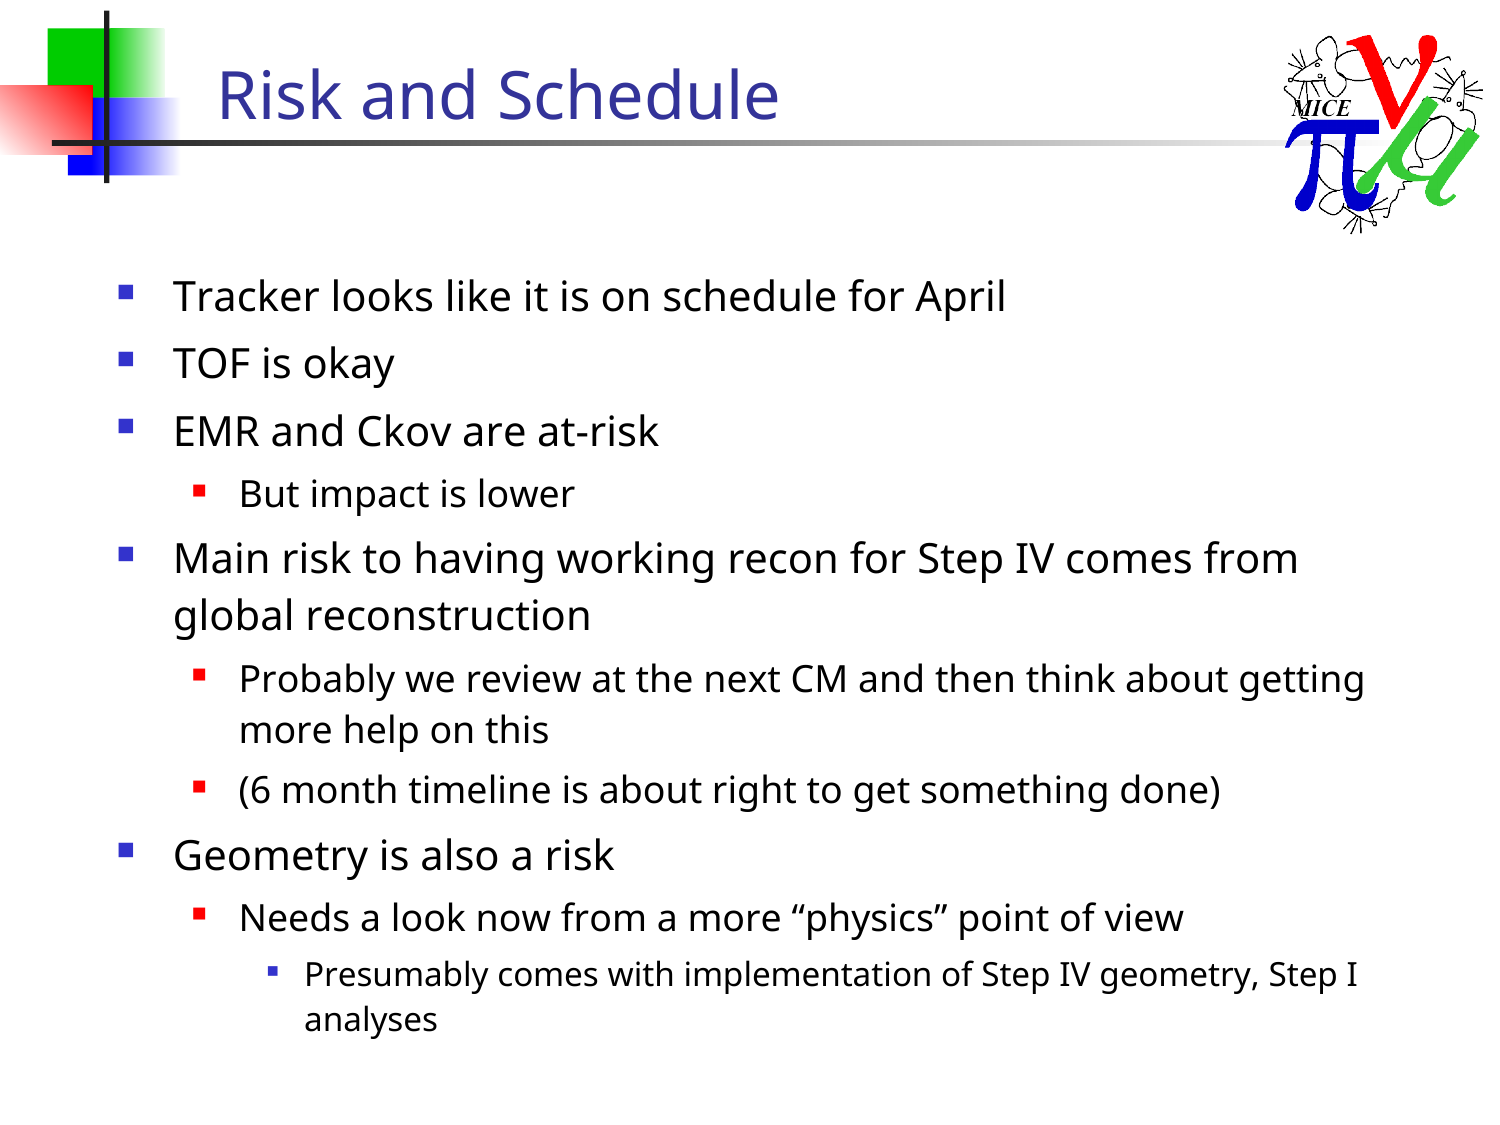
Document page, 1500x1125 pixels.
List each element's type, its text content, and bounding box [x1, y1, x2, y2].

title Risk and Schedule [216, 0, 1441, 188]
list Tracker looks like it is on schedule for April TOF is okay EMR and Ckov are at-risk But impact is lower Main risk to having working recon for Step IV comes from global reconstruction Probably we review at the next CM and then think about getting more help on this (6 month timeline is about right to get something done) Geometry is also a risk Needs a look now from a more “physics” point of view Presumably comes with implementation of Step IV geometry, Step I analyses [116, 266, 1392, 940]
picture [1264, 5, 1500, 251]
